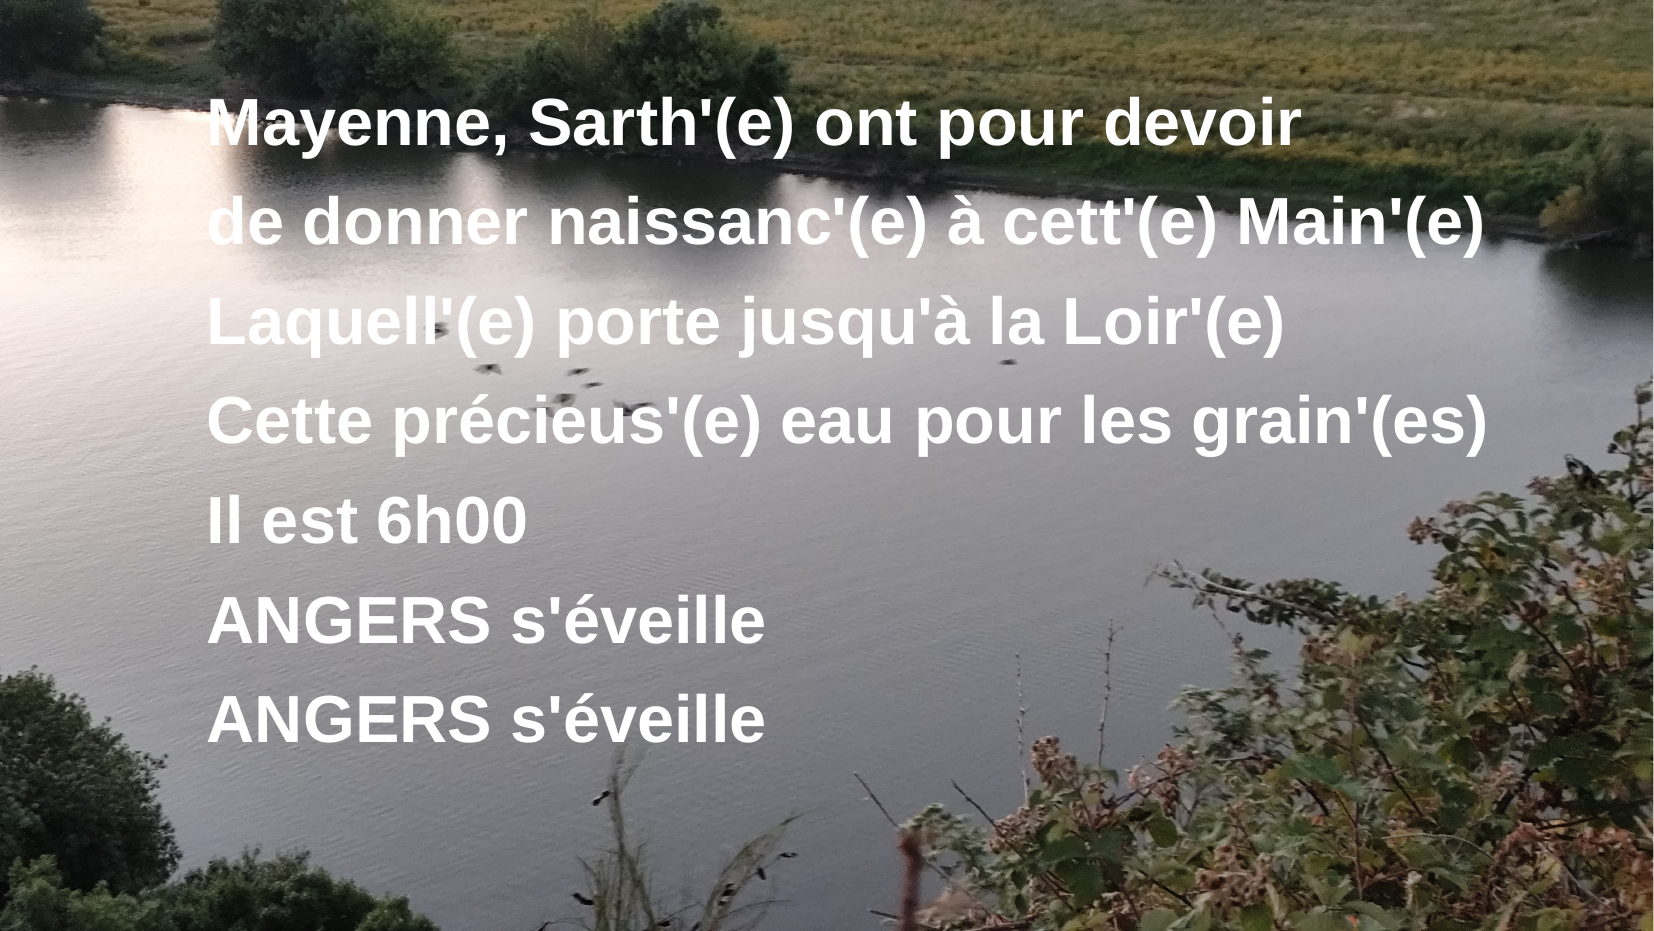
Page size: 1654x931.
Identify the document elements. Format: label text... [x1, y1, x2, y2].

list Mayenne, Sarth'(e) ont pour devoir de donner naissanc'(e) à cett'(e) Main'(e) Laquell'(e) porte jusqu'à la Loir'(e) Cette précieus'(e) eau pour les grain'(es) Il est 6h00 ANGERS s'éveille ANGERS s'éveille [206, 84, 1625, 931]
picture [0, 0, 1654, 931]
